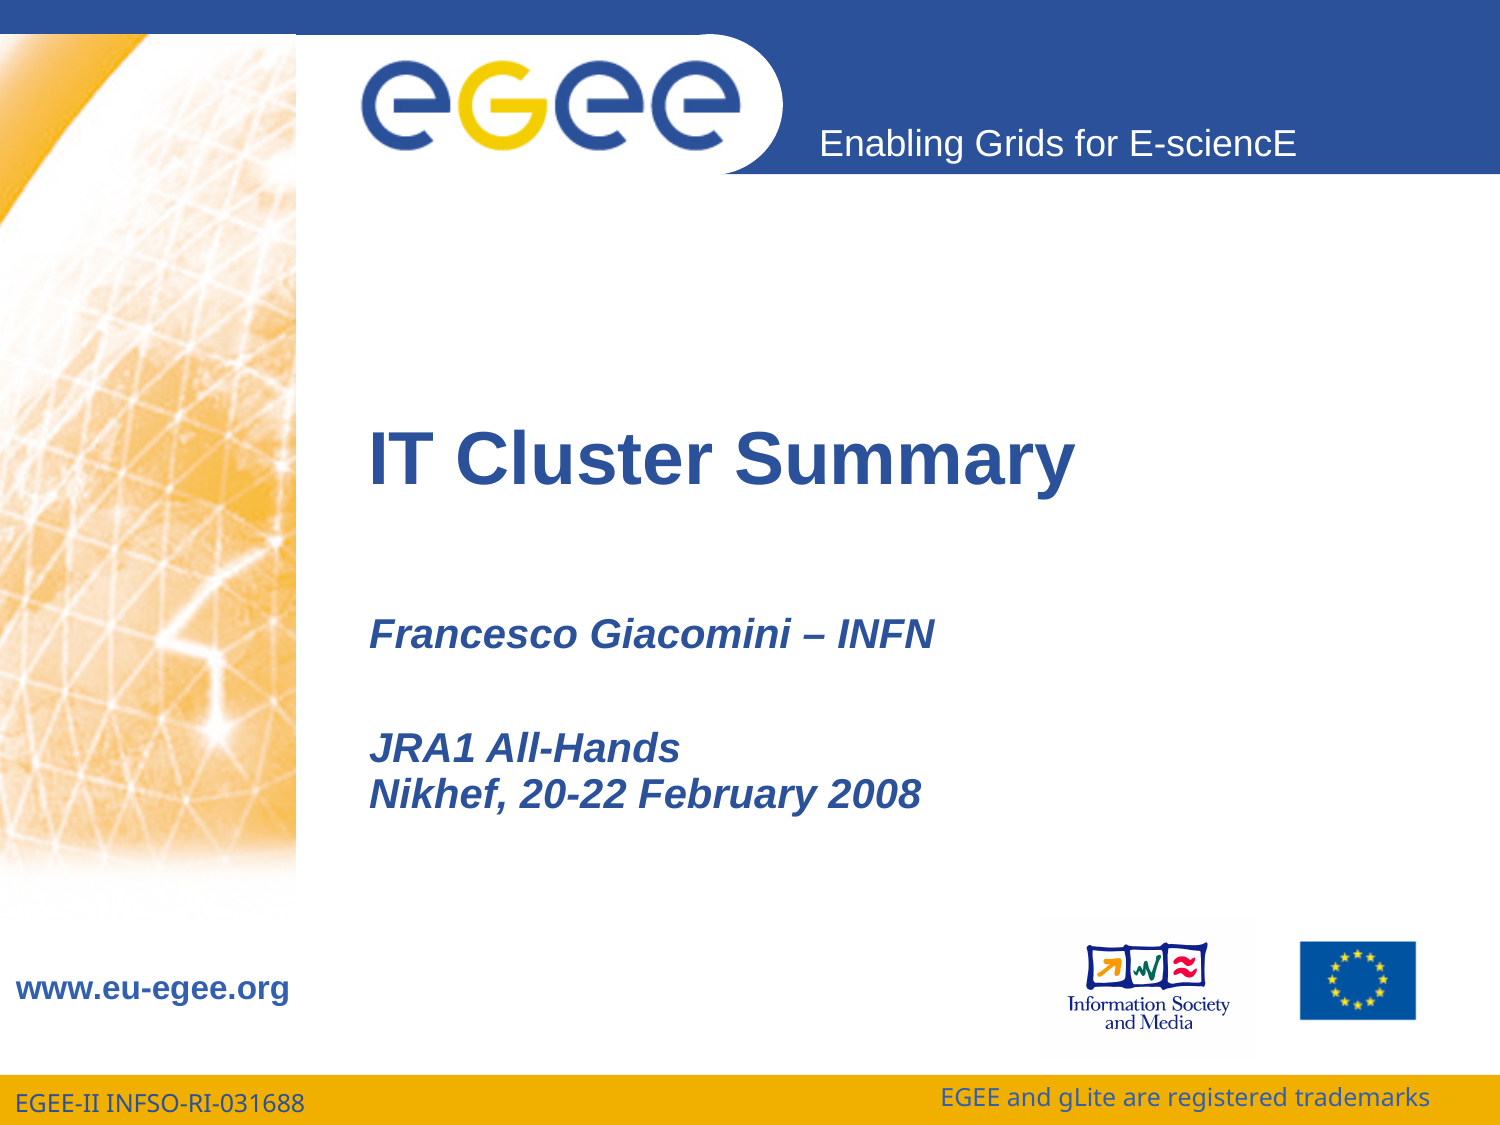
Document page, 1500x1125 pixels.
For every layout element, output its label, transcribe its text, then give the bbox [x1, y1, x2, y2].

picture [1291, 934, 1424, 1028]
title IT Cluster Summary [353, 409, 1423, 586]
picture [355, 56, 748, 154]
subtitle Francesco Giacomini – INFN JRA1 All-Hands Nikhef, 20-22 February 2008 [354, 603, 1424, 892]
picture [1038, 917, 1258, 1059]
picture [0, 34, 296, 921]
